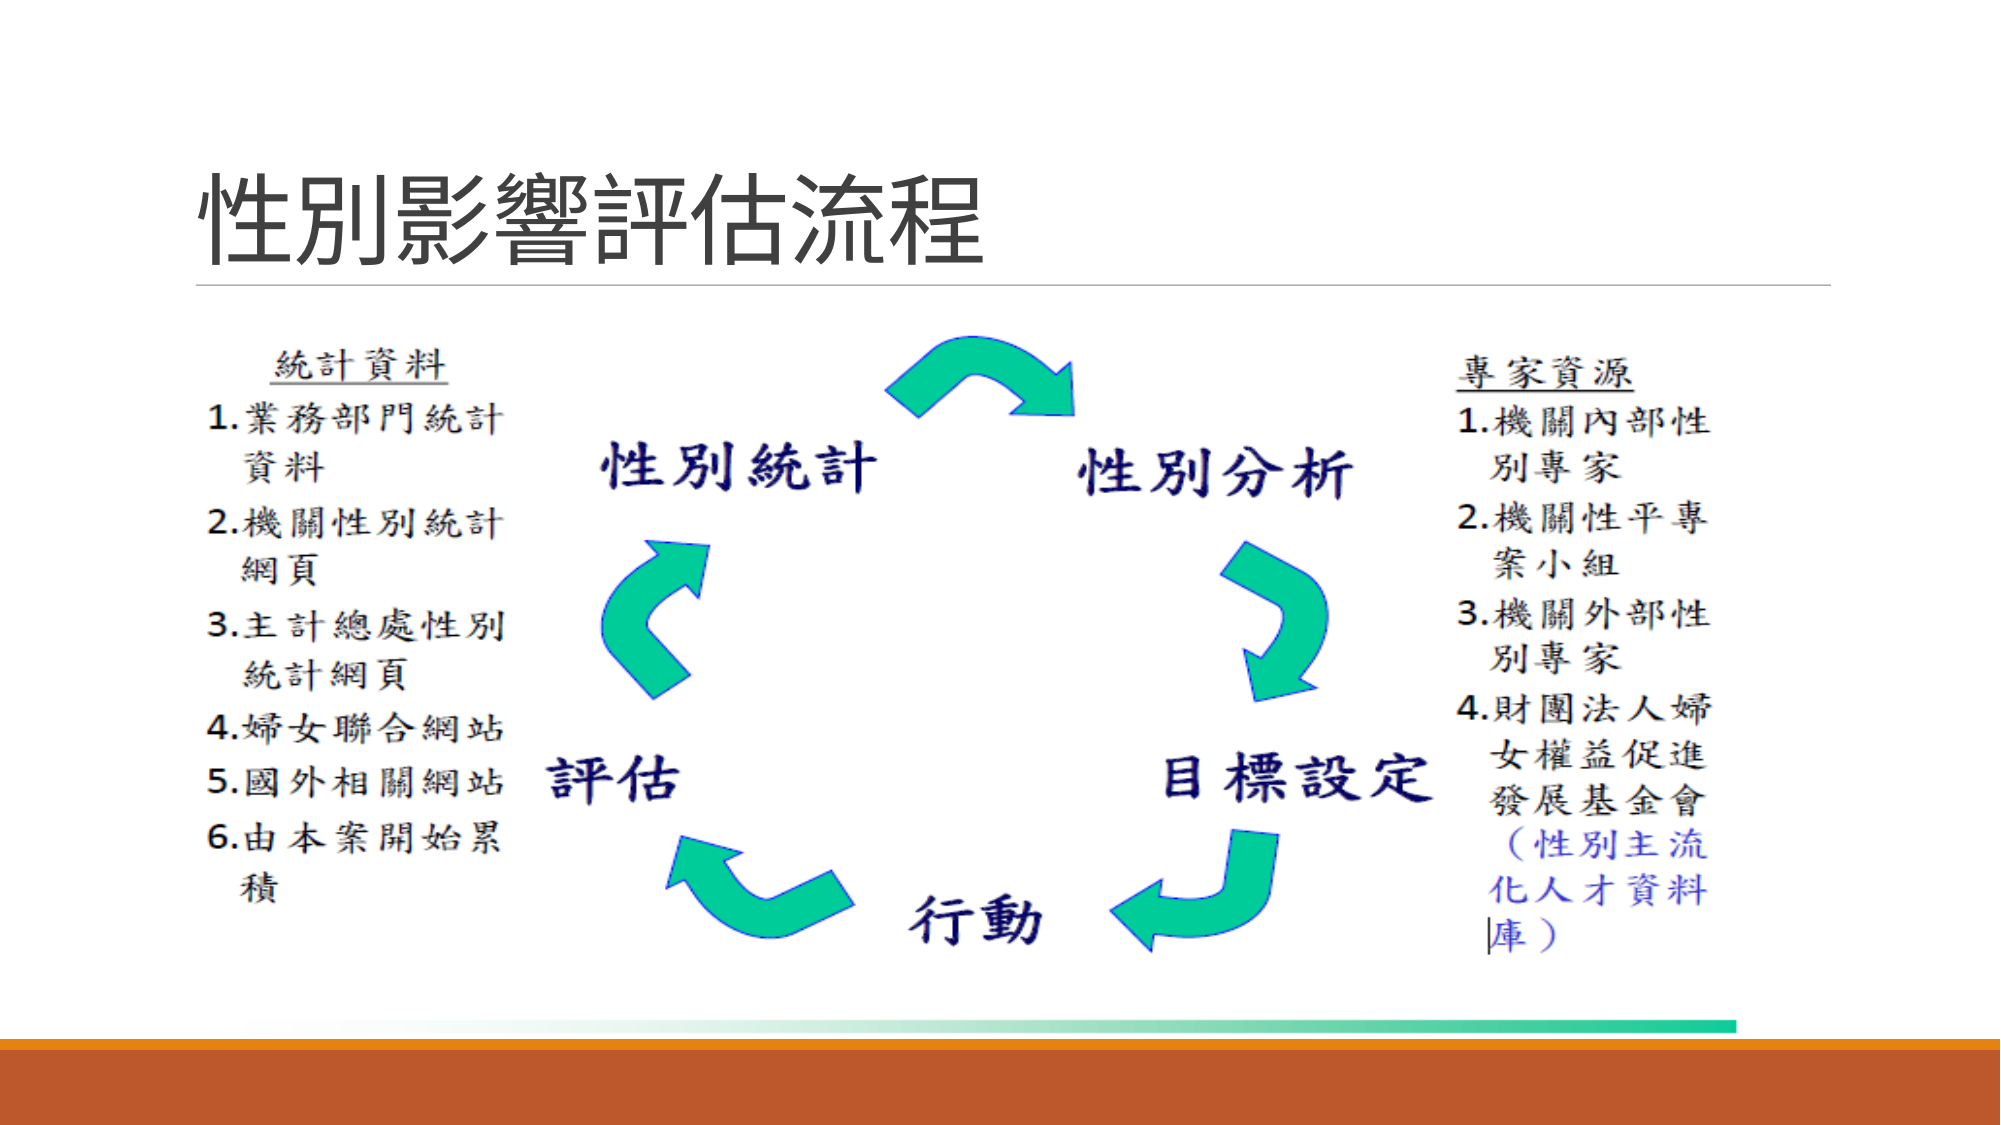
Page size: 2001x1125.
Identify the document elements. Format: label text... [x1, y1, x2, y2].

title 性別影響評估流程 [180, 47, 1830, 285]
picture [144, 302, 1764, 1035]
